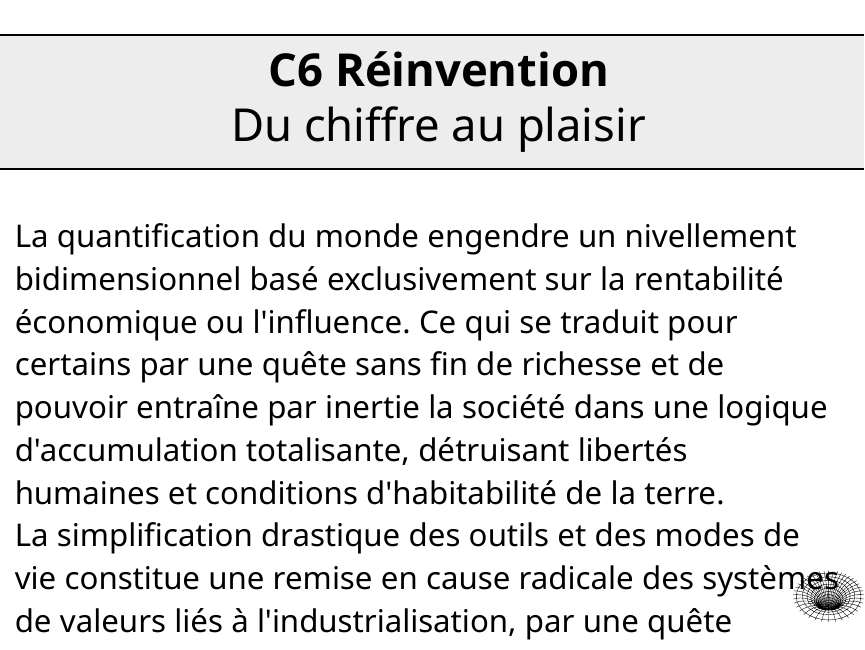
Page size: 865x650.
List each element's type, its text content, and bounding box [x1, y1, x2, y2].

text_box La quantification du monde engendre un nivellement bidimensionnel basé exclusivement sur la rentabilité économique ou l'influence. Ce qui se traduit pour certains par une quête sans fin de richesse et de pouvoir entraîne par inertie la société dans une logique d'accumulation totalisante, détruisant libertés humaines et conditions d'habitabilité de la terre. La simplification drastique des outils et des modes de vie constitue une remise en cause radicale des systèmes de valeurs liés à l'industrialisation, par une quête d'émancipation personnelle et collective. Voilà la voie de la low-tech. [0, 206, 857, 639]
text_box [0, 161, 864, 169]
title C6 Réinvention Du chiffre au plaisir [0, 34, 864, 161]
